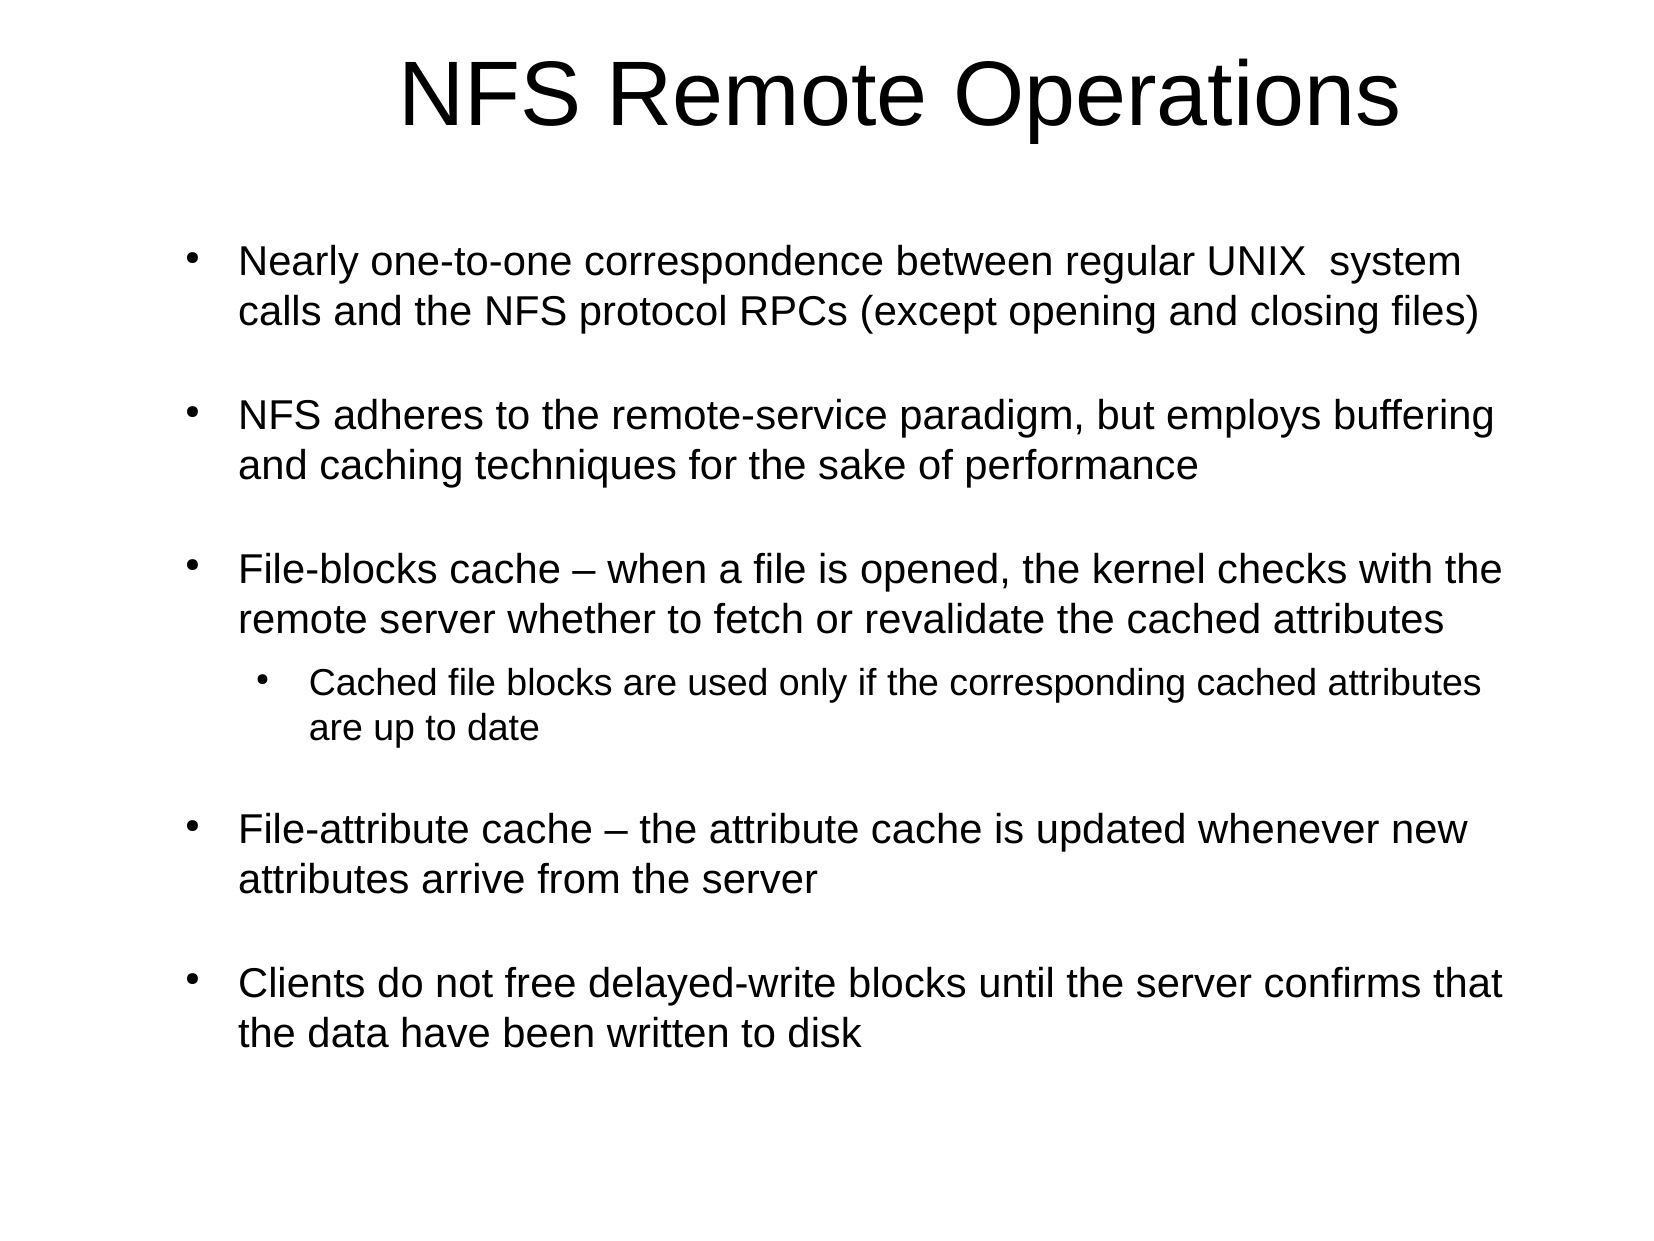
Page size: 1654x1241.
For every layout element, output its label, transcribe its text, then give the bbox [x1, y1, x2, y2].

title NFS Remote Operations [197, 22, 1571, 155]
list Nearly one-to-one correspondence between regular UNIX system calls and the NFS protocol RPCs (except opening and closing files) NFS adheres to the remote-service paradigm, but employs buffering and caching techniques for the sake of performance File-blocks cache – when a file is opened, the kernel checks with the remote server whether to fetch or revalidate the cached attributes Cached file blocks are used only if the corresponding cached attributes are up to date File-attribute cache – the attribute cache is updated whenever new attributes arrive from the server Clients do not free delayed-write blocks until the server confirms that the data have been written to disk [145, 222, 1536, 1120]
